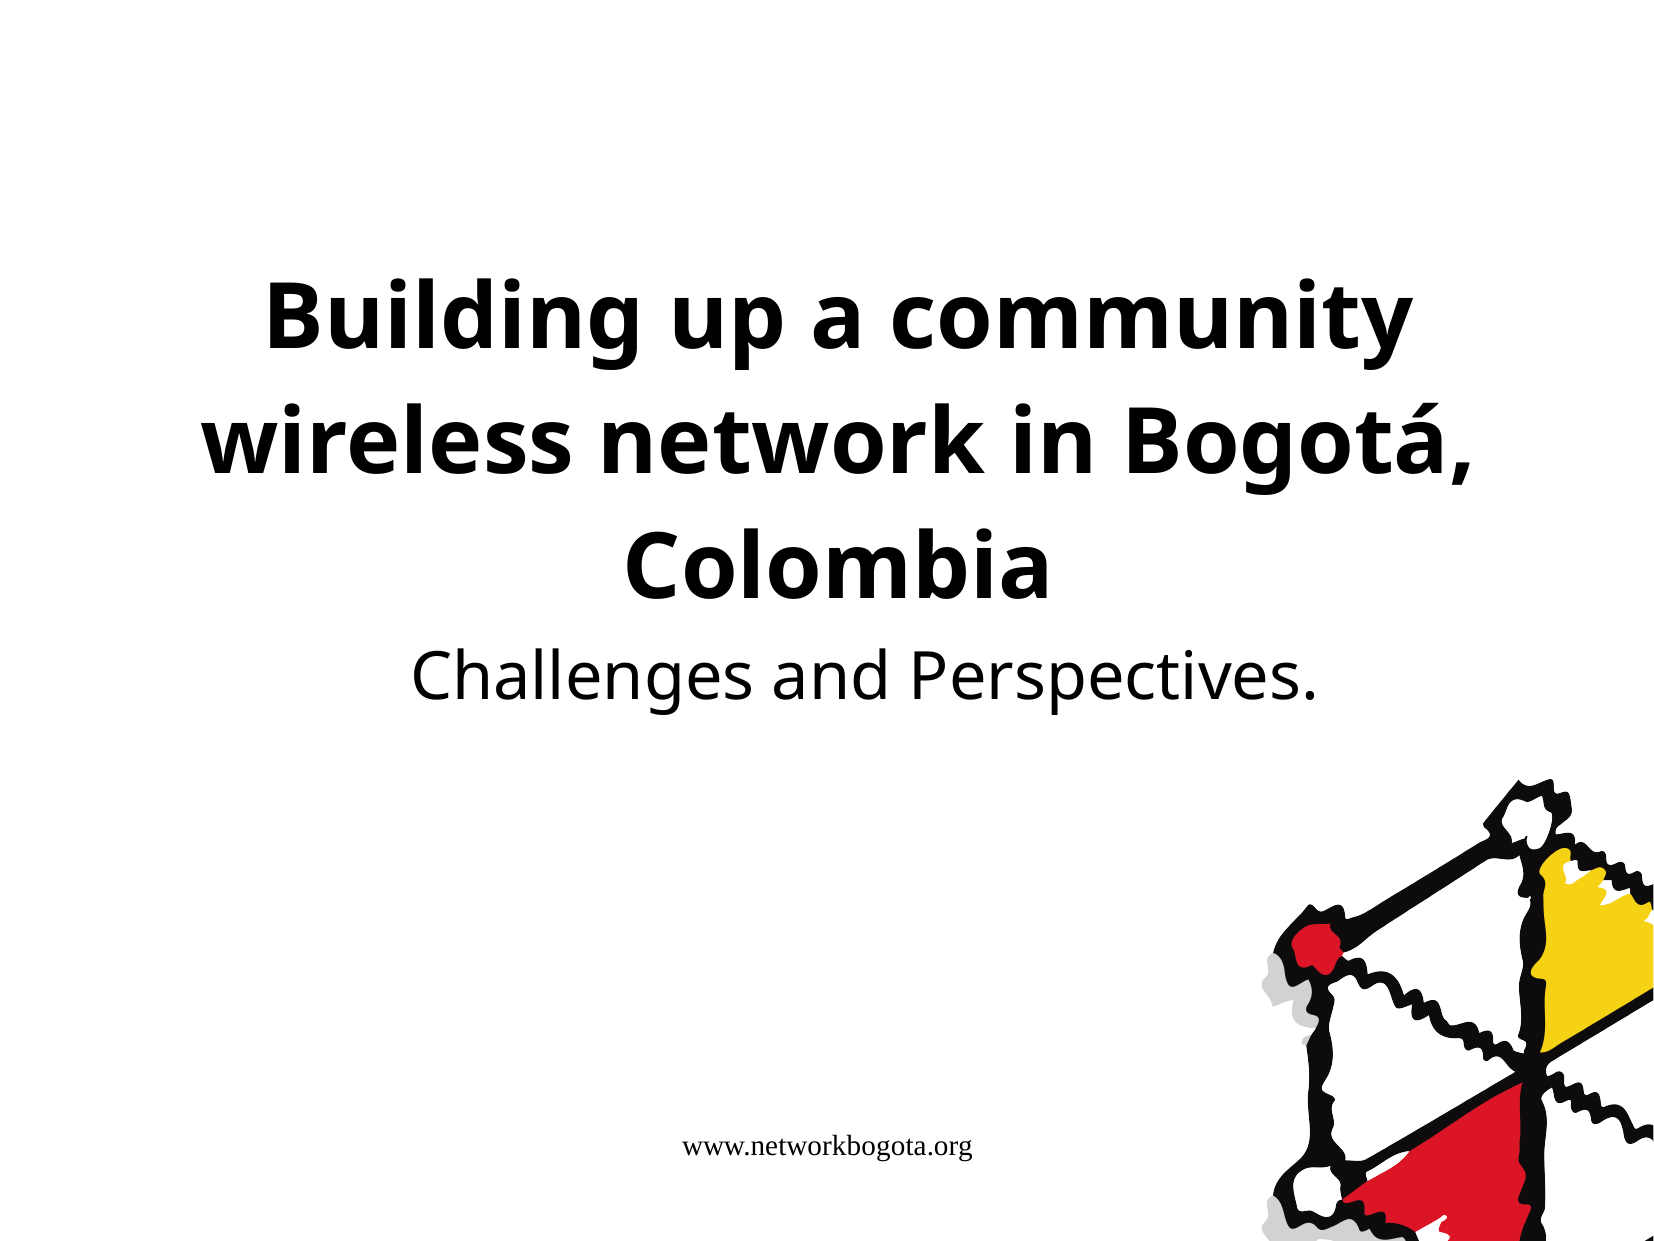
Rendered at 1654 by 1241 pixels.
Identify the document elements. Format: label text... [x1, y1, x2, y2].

title Building up a community wireless network in Bogotá, Colombia [94, 190, 1583, 560]
list Challenges and Perspectives. [129, 507, 1619, 1228]
picture [1145, 779, 1654, 1241]
